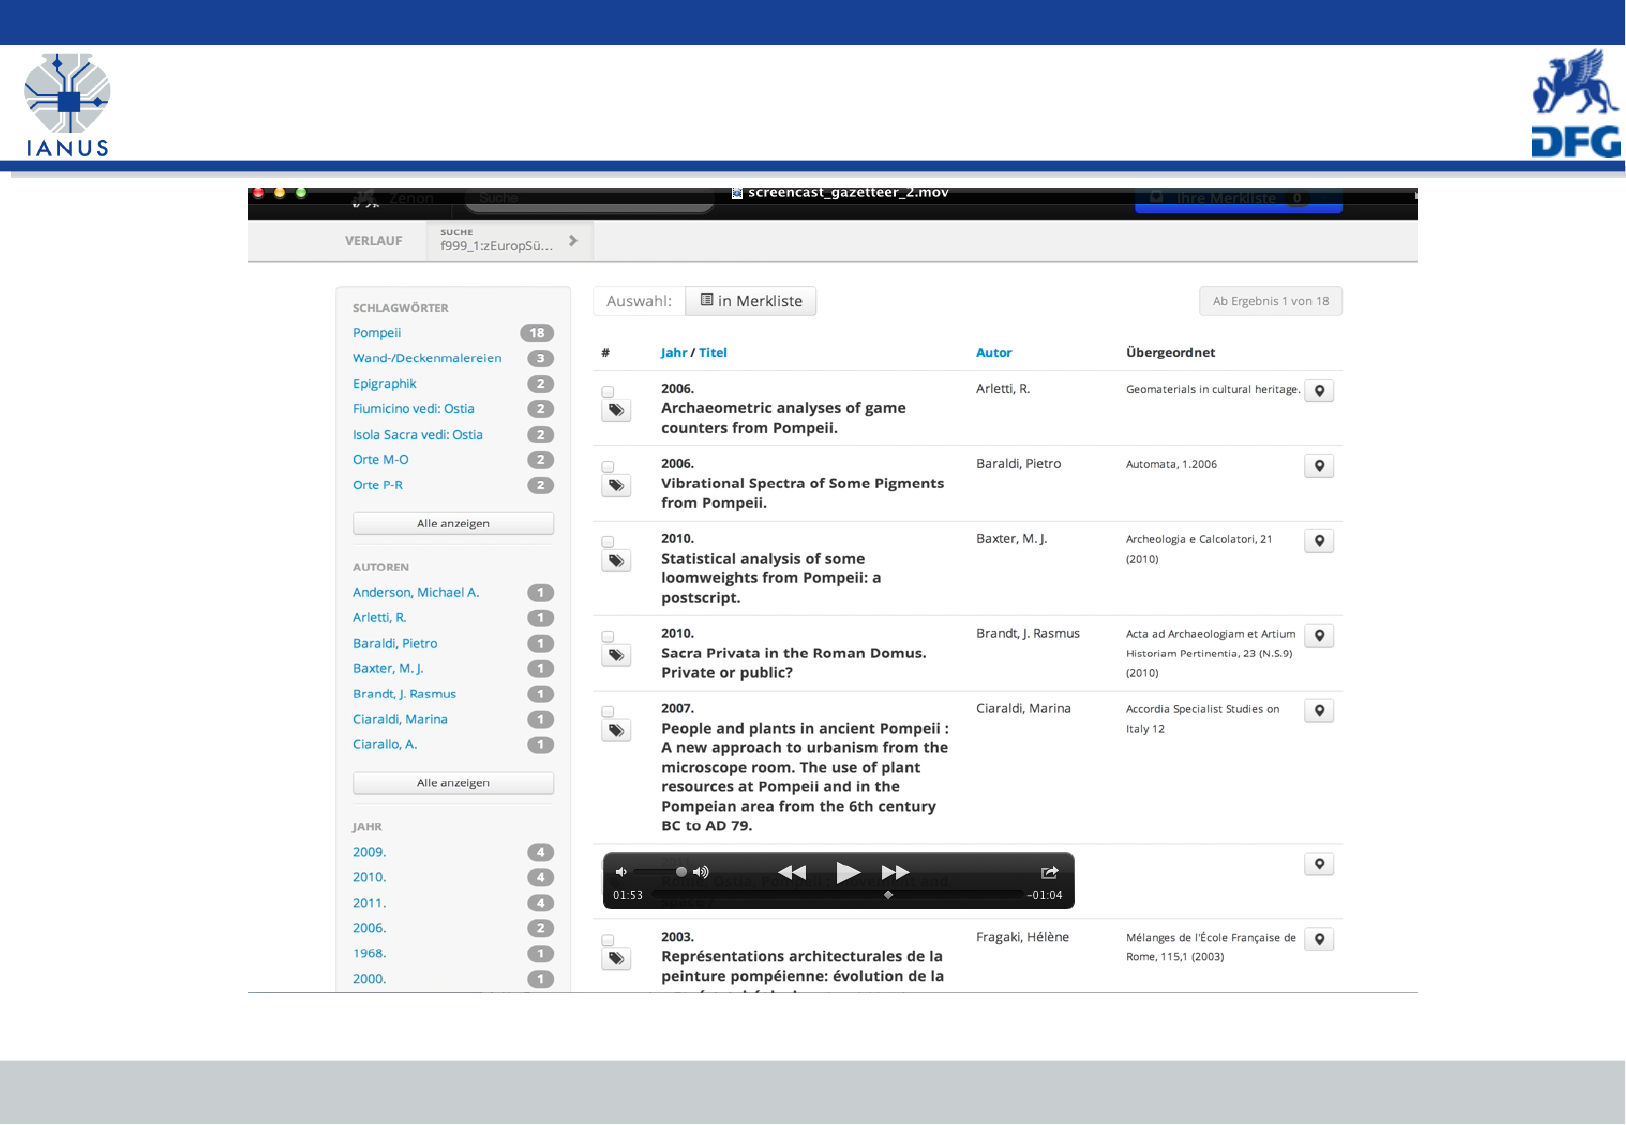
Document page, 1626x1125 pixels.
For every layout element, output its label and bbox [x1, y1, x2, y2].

picture [17, 46, 117, 160]
picture [248, 188, 1418, 993]
picture [1532, 47, 1621, 158]
